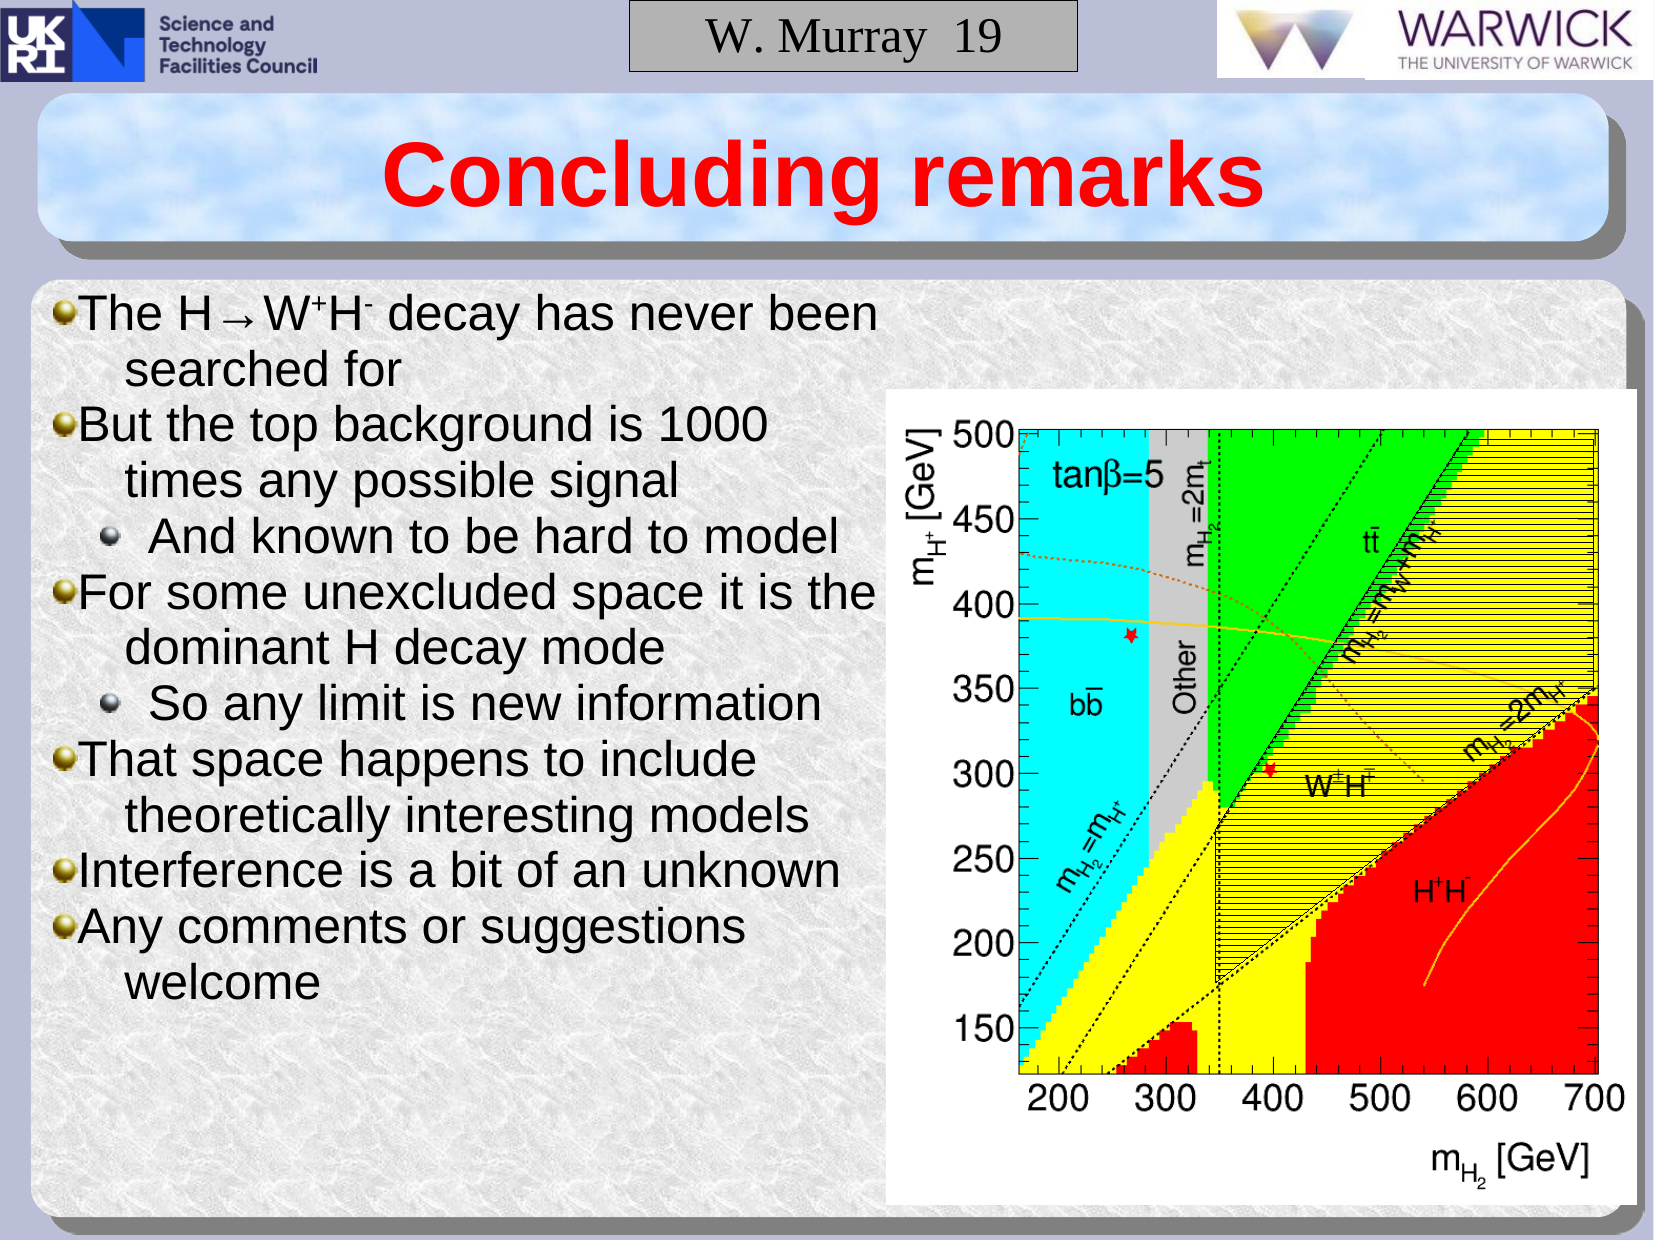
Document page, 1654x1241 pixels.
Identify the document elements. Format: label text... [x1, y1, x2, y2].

picture [30, 279, 1637, 1218]
picture [37, 93, 1609, 242]
list The H→W+H- decay has never been searched for But the top background is 1000 times any possible signal And known to be hard to model For some unexcluded space it is the dominant H decay mode So any limit is new information That space happens to include theoretically interesting models Interference is a bit of an unknown Any comments or suggestions welcome [53, 285, 886, 1194]
title Concluding remarks [90, 101, 1584, 249]
text_box [1215, 439, 1594, 983]
picture [1217, 0, 1654, 80]
picture [0, 0, 317, 82]
